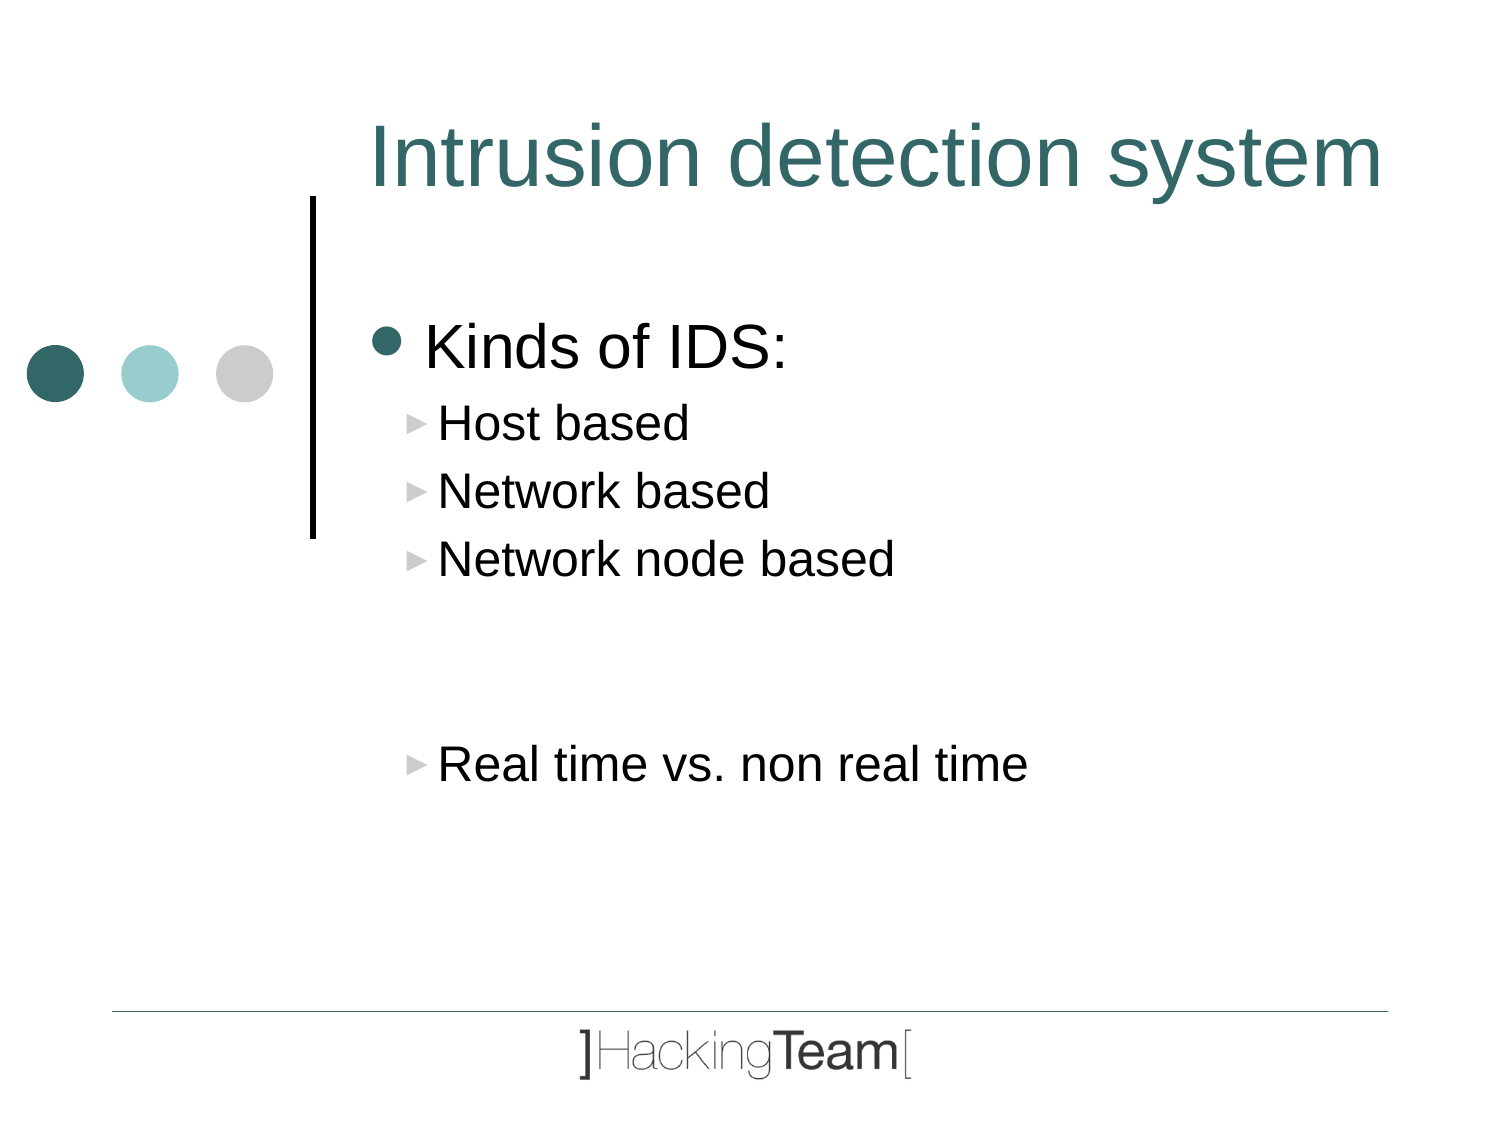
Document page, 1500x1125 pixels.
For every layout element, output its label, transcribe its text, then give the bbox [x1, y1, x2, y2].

title Intrusion detection system [249, 38, 1401, 275]
picture [574, 1041, 916, 1084]
list Kinds of IDS: Host based Network based Network node based Real time vs. non real time [249, 312, 1401, 1041]
